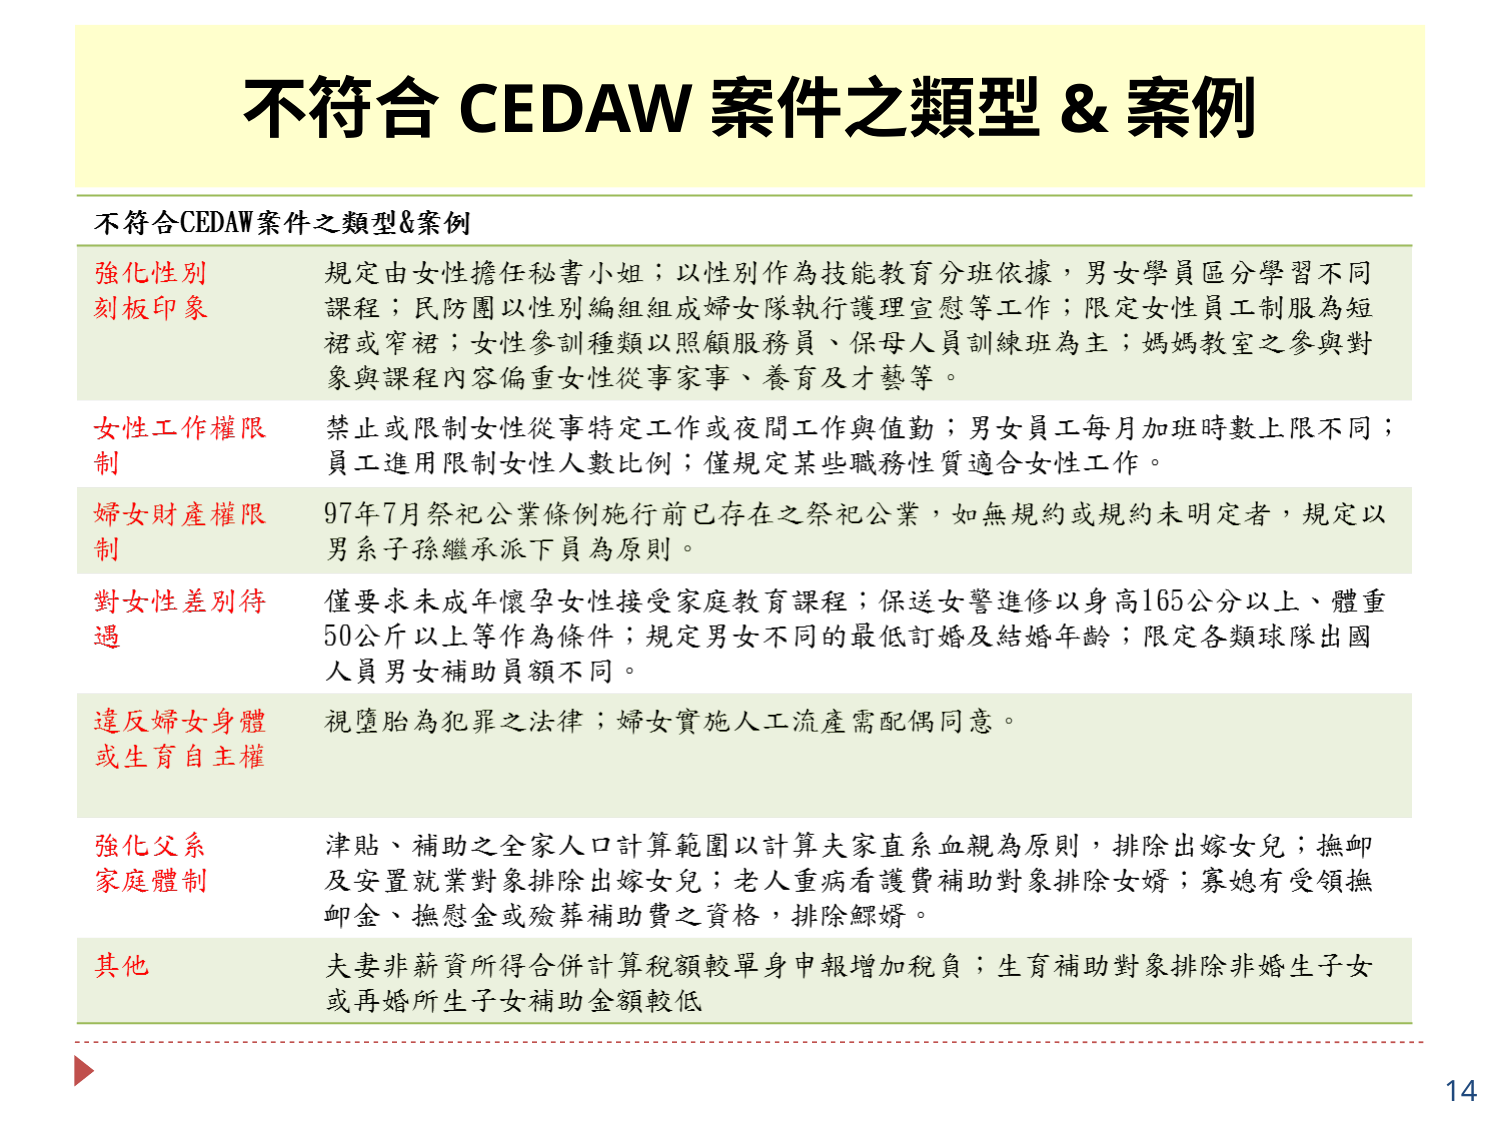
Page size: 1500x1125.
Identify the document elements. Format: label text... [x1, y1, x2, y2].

title 不符合CEDAW案件之類型&案例 [0, 0, 1500, 150]
picture [76, 195, 1413, 1033]
text_box 14 [1429, 1065, 1500, 1125]
